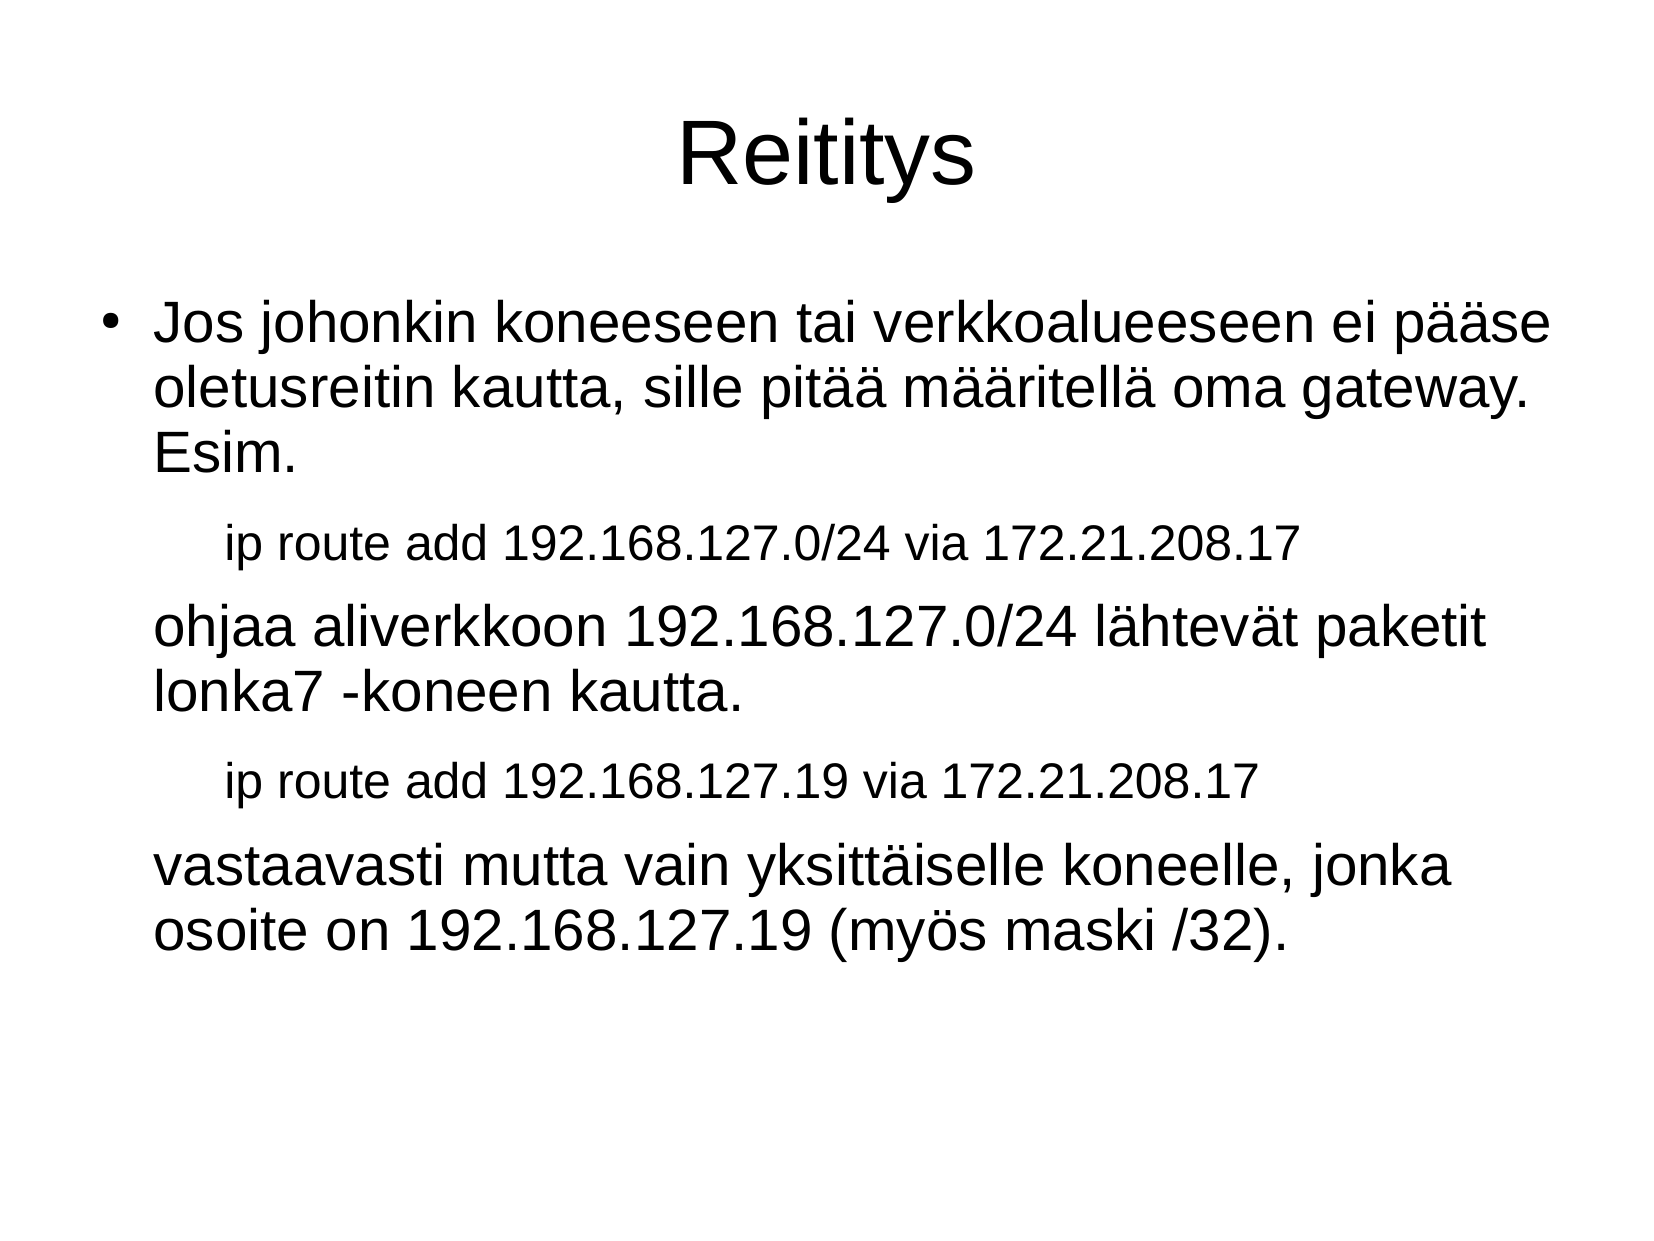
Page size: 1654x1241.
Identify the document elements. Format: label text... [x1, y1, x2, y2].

title Reititys [82, 49, 1571, 257]
list Jos johonkin koneeseen tai verkkoalueeseen ei pääse oletusreitin kautta, sille pitää määritellä oma gateway. Esim. ip route add 192.168.127.0/24 via 172.21.208.17 ohjaa aliverkkoon 192.168.127.0/24 lähtevät paketit lonka7 -koneen kautta. ip route add 192.168.127.19 via 172.21.208.17 vastaavasti mutta vain yksittäiselle koneelle, jonka osoite on 192.168.127.19 (myös maski /32). [82, 290, 1571, 1010]
